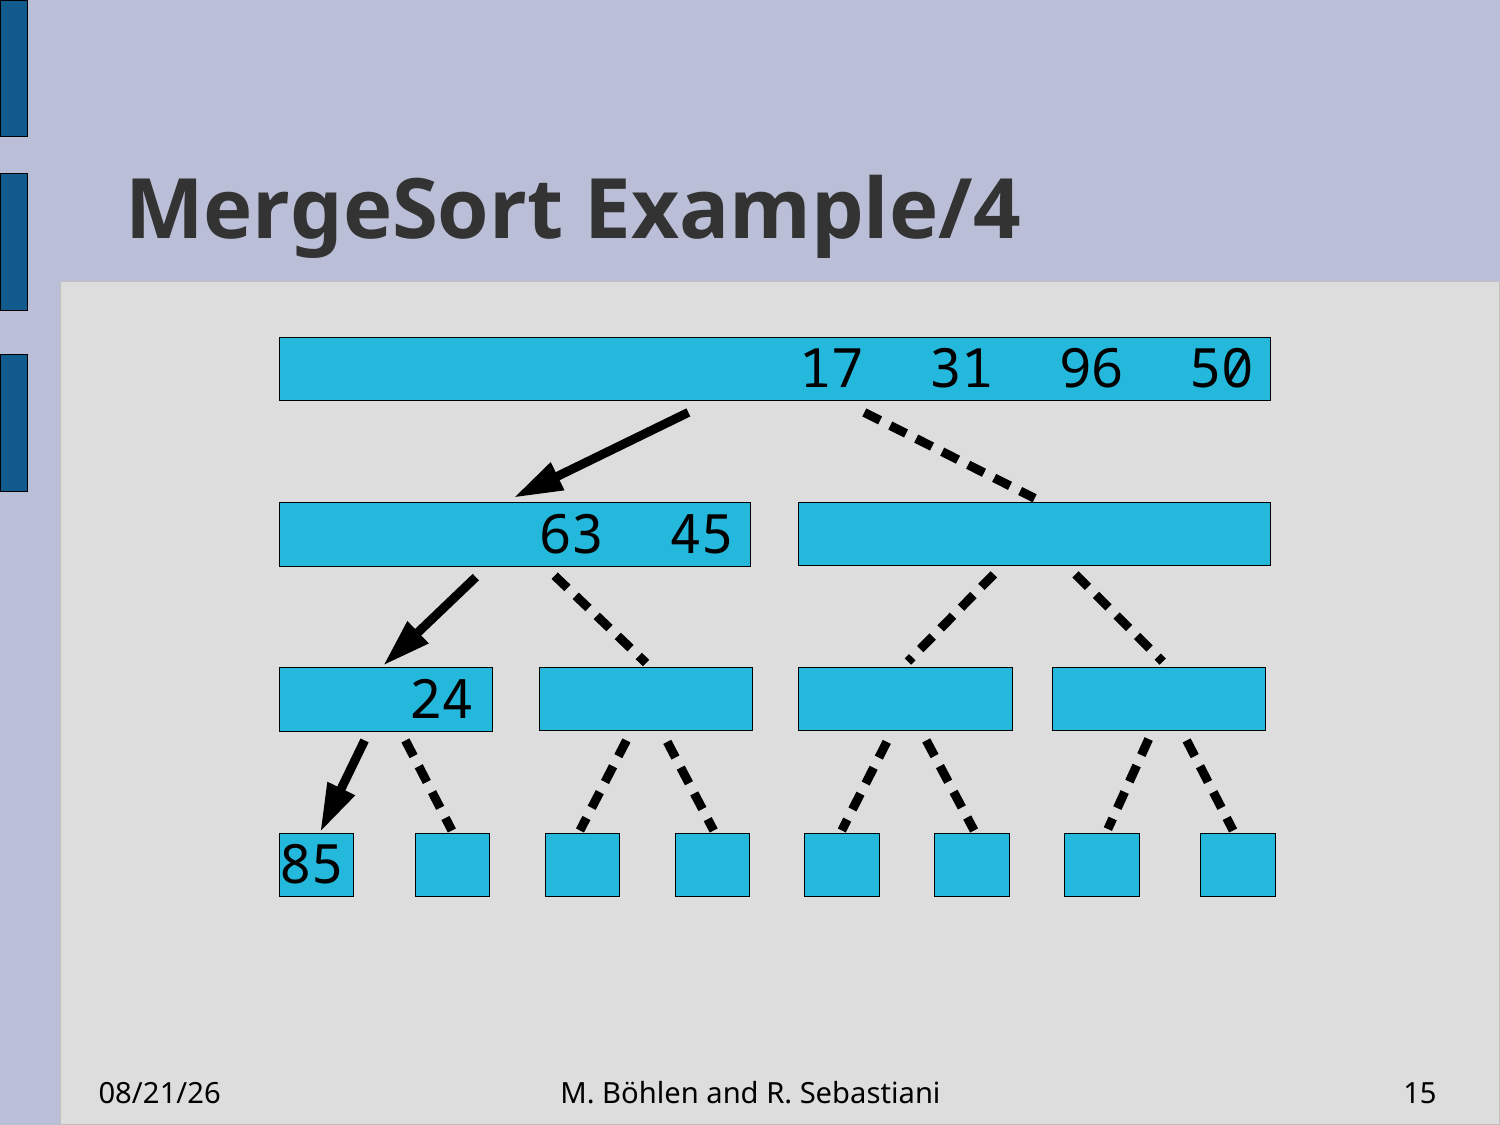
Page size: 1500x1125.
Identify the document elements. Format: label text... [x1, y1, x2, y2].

text_box [798, 667, 1013, 731]
title MergeSort Example/4 [110, 67, 1392, 271]
text_box [1064, 833, 1140, 897]
text_box [675, 833, 750, 897]
text_box [804, 833, 880, 897]
text_box [1052, 667, 1266, 731]
text_box 24 [279, 667, 493, 731]
text_box 17 31 96 50 [279, 337, 1271, 401]
text_box [545, 833, 620, 897]
text_box [798, 502, 1271, 566]
text_box [539, 667, 753, 731]
text_box 85 [279, 833, 354, 897]
text_box [1200, 833, 1276, 897]
text_box [415, 833, 490, 897]
text_box 63 45 [279, 502, 751, 566]
text_box [934, 833, 1010, 897]
